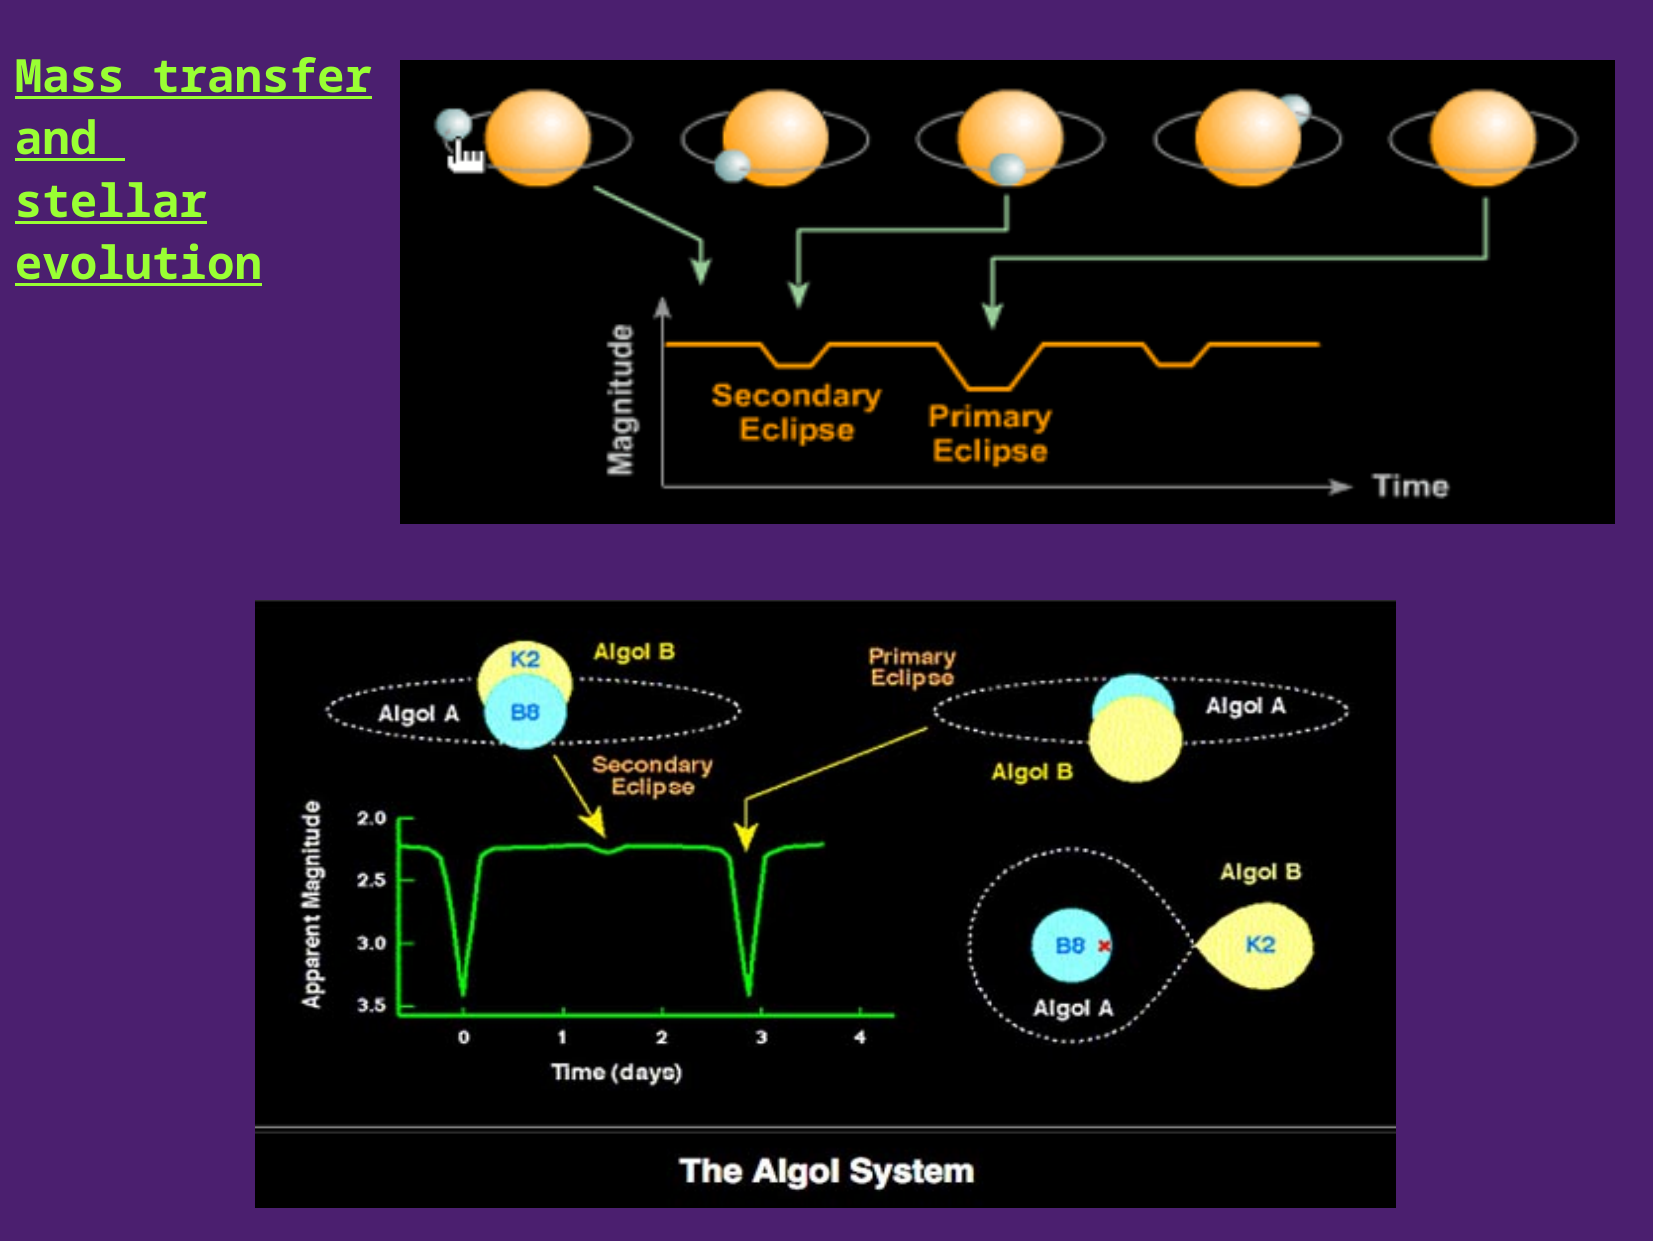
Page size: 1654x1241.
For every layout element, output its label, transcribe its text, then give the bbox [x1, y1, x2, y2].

picture [255, 600, 1396, 1208]
picture [400, 60, 1615, 524]
text_box Mass transfer and stellar evolution [0, 35, 435, 269]
